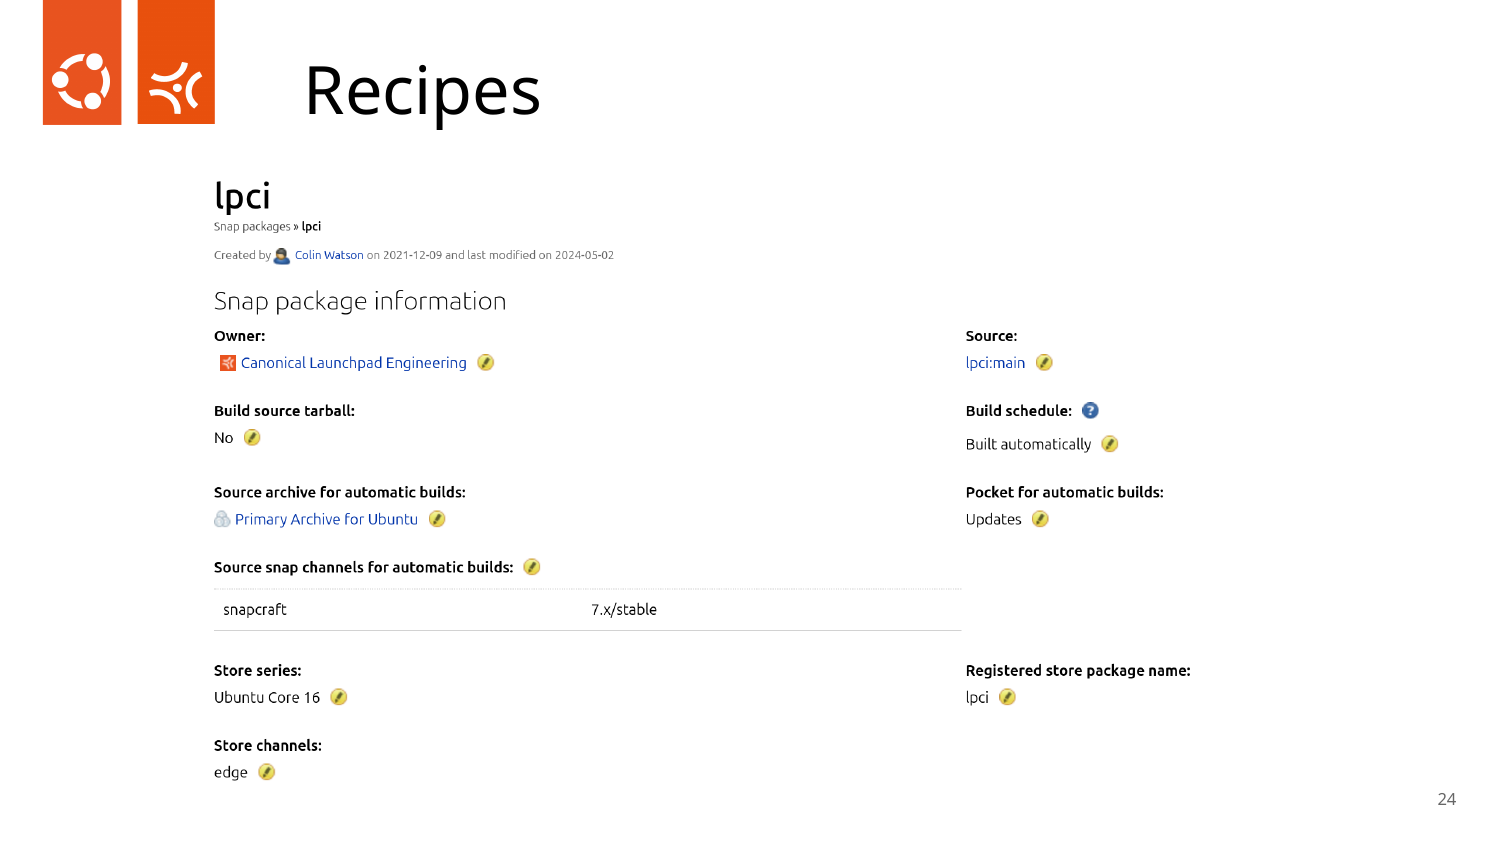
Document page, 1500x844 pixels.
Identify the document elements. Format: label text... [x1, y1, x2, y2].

slide_number <number> [1381, 773, 1472, 839]
picture [209, 167, 1291, 802]
text_box Recipes [288, 33, 901, 141]
picture [137, 0, 216, 124]
